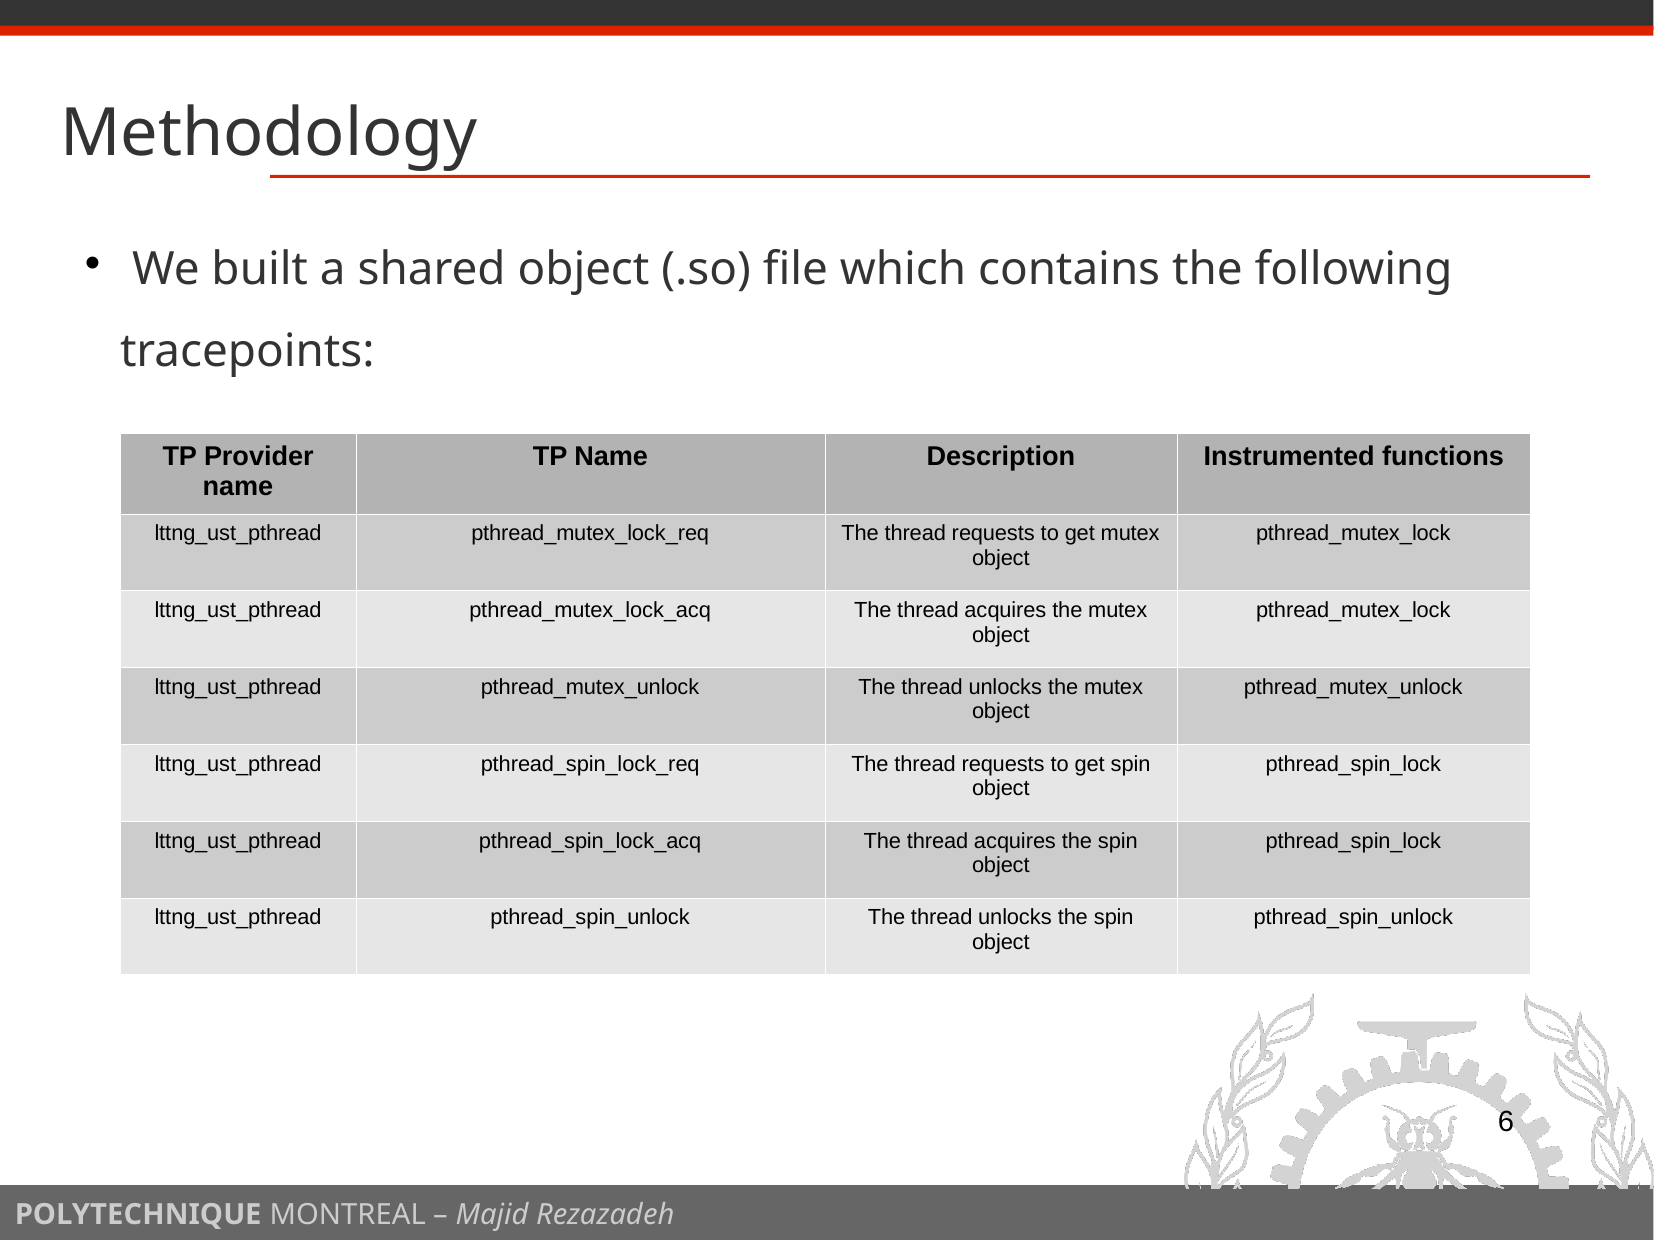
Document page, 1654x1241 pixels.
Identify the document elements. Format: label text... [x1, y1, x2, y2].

text_box Methodology [60, 37, 1590, 174]
table_cell lttng_ust_pthread [121, 745, 356, 821]
table_cell pthread_mutex_unlock [1178, 668, 1530, 744]
text_box 6 [1483, 1095, 1543, 1156]
table_cell pthread_spin_unlock [1178, 899, 1530, 974]
picture [1184, 967, 1654, 1216]
table_cell pthread_spin_lock_req [357, 745, 825, 821]
table_cell pthread_mutex_lock [1178, 515, 1530, 590]
table_header Description [826, 434, 1177, 514]
table_cell pthread_spin_lock [1178, 745, 1530, 821]
text_box POLYTECHNIQUE MONTREAL – Majid Rezazadeh [0, 1185, 1654, 1240]
table_cell pthread_mutex_unlock [357, 668, 825, 744]
table_cell lttng_ust_pthread [121, 591, 356, 667]
table_cell The thread unlocks the spin object [826, 899, 1177, 974]
table_cell pthread_spin_lock_acq [357, 822, 825, 898]
table_cell lttng_ust_pthread [121, 899, 356, 974]
table_cell pthread_mutex_lock_acq [357, 591, 825, 667]
table_cell pthread_spin_unlock [357, 899, 825, 974]
table_cell The thread acquires the mutex object [826, 591, 1177, 667]
table_cell pthread_mutex_lock_req [357, 515, 825, 590]
table_cell The thread unlocks the mutex object [826, 668, 1177, 744]
table_cell lttng_ust_pthread [121, 668, 356, 744]
table_cell pthread_mutex_lock [1178, 591, 1530, 667]
table_header Instrumented functions [1178, 434, 1530, 514]
table_cell lttng_ust_pthread [121, 822, 356, 898]
table_cell pthread_spin_lock [1178, 822, 1530, 898]
table_cell The thread requests to get spin object [826, 745, 1177, 821]
table_header TP Name [357, 434, 825, 514]
table_cell lttng_ust_pthread [121, 515, 356, 590]
text_box [0, 0, 1654, 36]
table_cell The thread acquires the spin object [826, 822, 1177, 898]
table_cell The thread requests to get mutex object [826, 515, 1177, 590]
text_box We built a shared object (.so) file which contains the following tracepoints: [45, 119, 1512, 805]
table_header TP Provider name [121, 434, 356, 514]
